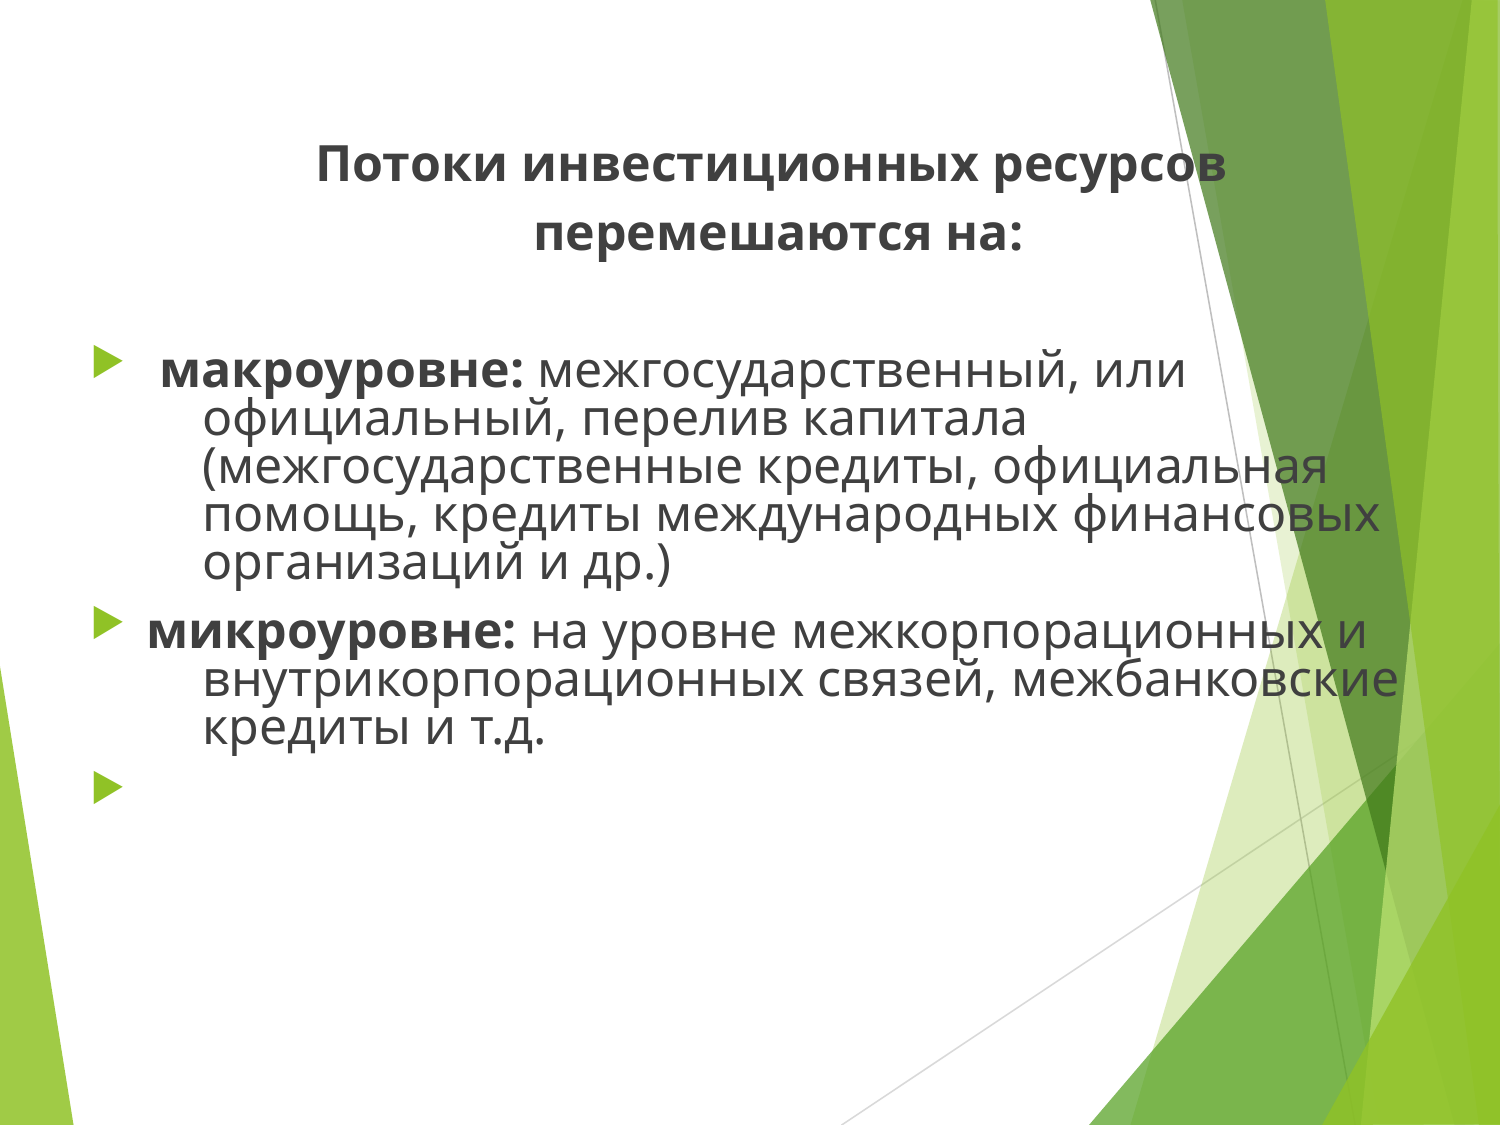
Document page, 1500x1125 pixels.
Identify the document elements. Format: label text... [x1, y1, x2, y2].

list Потоки инвестиционных ресурсов перемешаются на: макроуровне: межгосударственный, или официальный, перелив капитала (межгосударственные кредиты, официальная помощь, кредиты международных финансовых организаций и др.) микроуровне: на уровне межкорпорационных и внутрикорпорационных связей, межбанковские кредиты и т.д. [75, 54, 1426, 1000]
